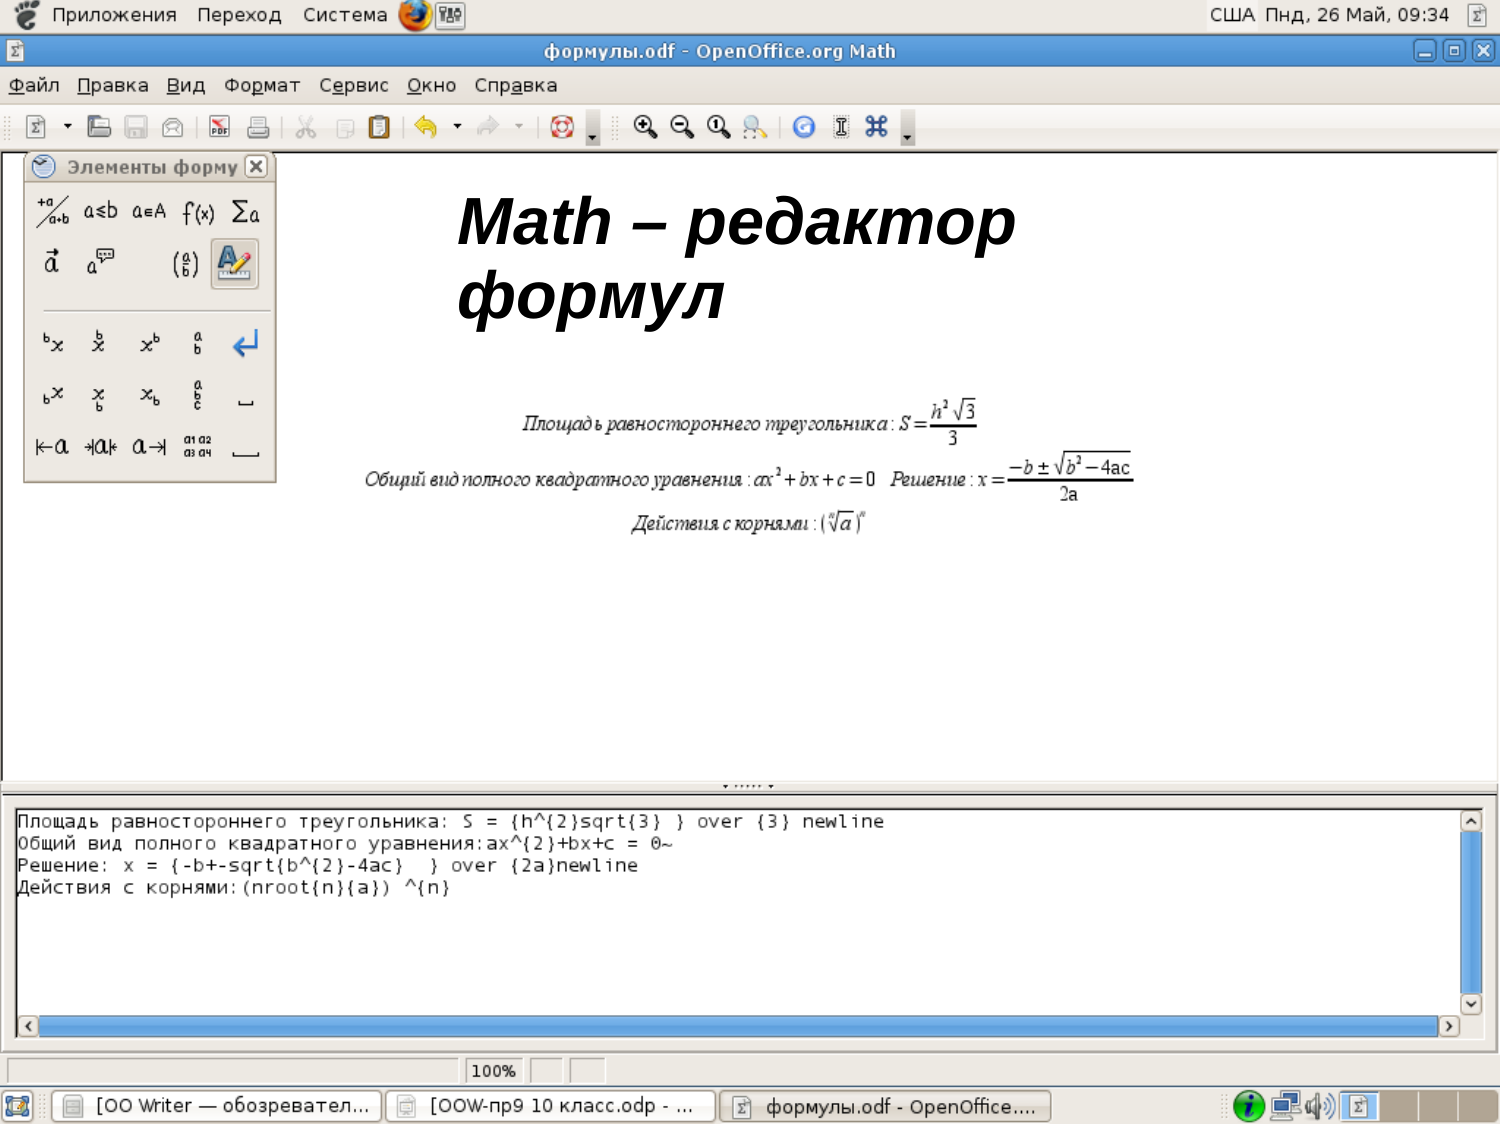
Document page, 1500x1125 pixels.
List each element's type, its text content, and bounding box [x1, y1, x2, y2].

text_box Math – редактор формул [442, 177, 1318, 252]
picture [0, 0, 1500, 1124]
